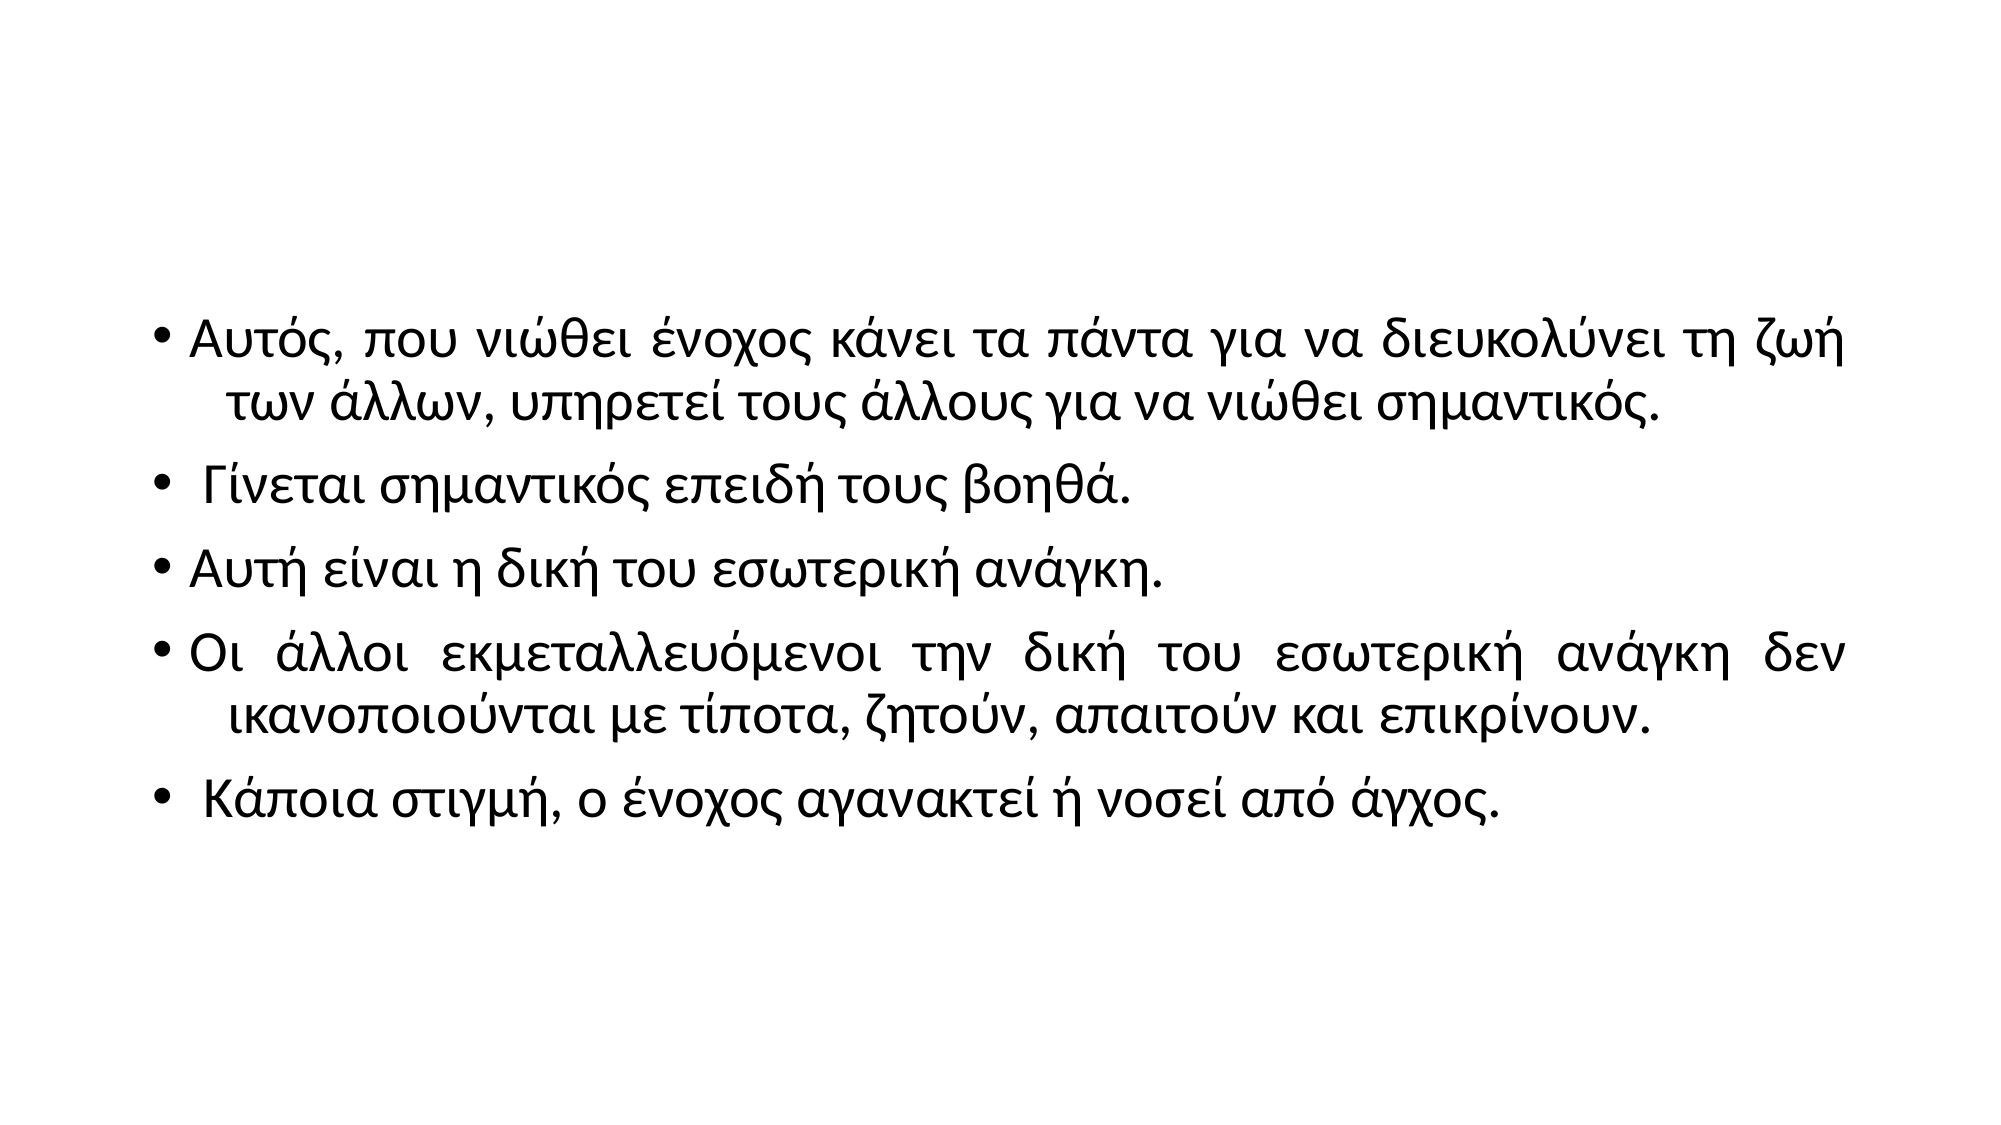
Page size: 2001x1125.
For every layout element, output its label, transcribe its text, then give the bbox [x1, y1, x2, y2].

list Αυτός, που νιώθει ένοχος κάνει τα πάντα για να διευκολύνει τη ζωή των άλλων, υπηρετεί τους άλλους για να νιώθει σημαντικός. Γίνεται σημαντικός επειδή τους βοηθά. Αυτή είναι η δική του εσωτερική ανάγκη. Οι άλλοι εκμεταλλευόμενοι την δική του εσωτερική ανάγκη δεν ικανοποιούνται με τίποτα, ζητούν, απαιτούν και επικρίνουν. Κάποια στιγμή, ο ένοχος αγανακτεί ή νοσεί από άγχος. [137, 299, 1863, 1014]
